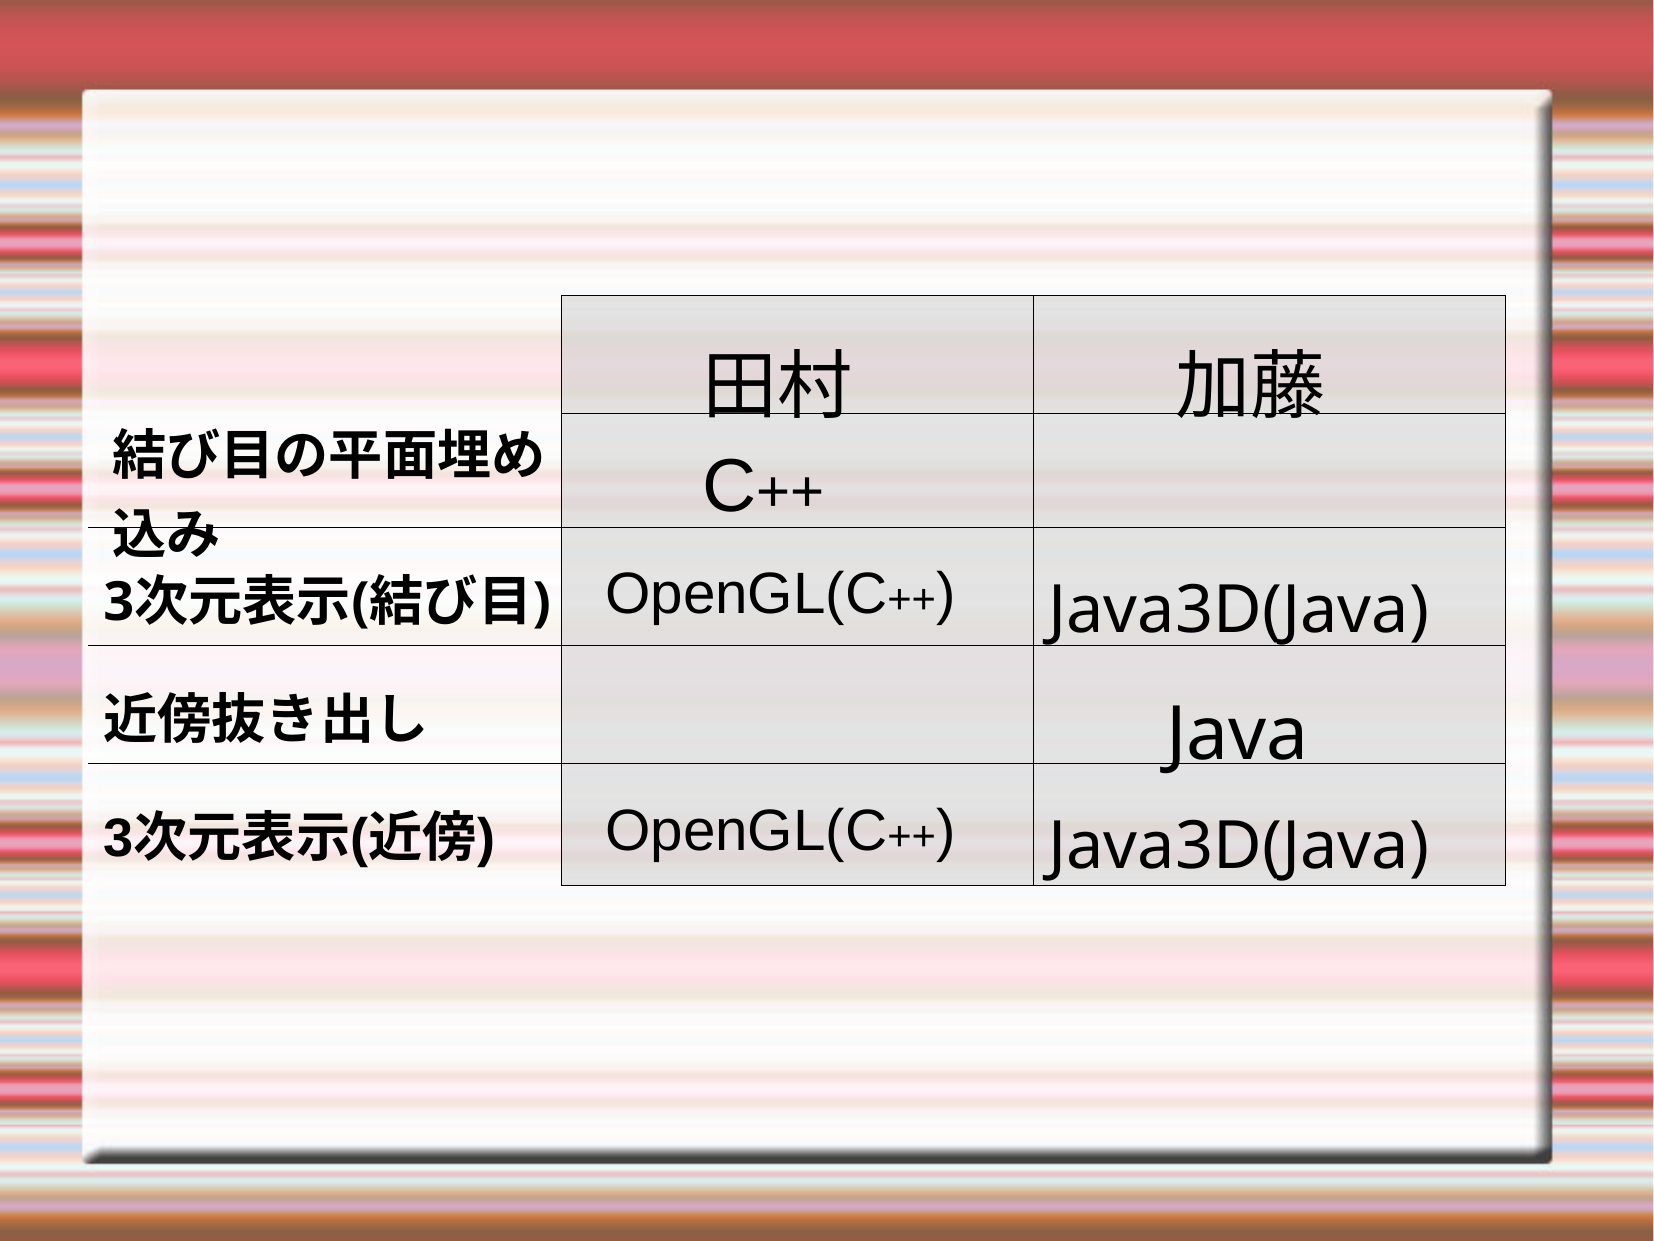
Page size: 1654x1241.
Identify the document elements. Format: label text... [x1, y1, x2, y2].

text_box [561, 764, 1033, 886]
text_box [1034, 764, 1506, 790]
text_box [1034, 414, 1506, 527]
text_box 結び目の平面埋め込み [97, 404, 562, 527]
text_box OpenGL(C++) [590, 553, 975, 650]
text_box [561, 295, 1033, 413]
text_box [1034, 650, 1506, 763]
text_box 近傍抜き出し [88, 668, 473, 764]
text_box 加藤 [1160, 317, 1359, 413]
text_box Java3D(Java) [1033, 790, 1506, 886]
text_box OpenGL(C++) [590, 790, 975, 886]
text_box [1034, 295, 1506, 413]
text_box [1034, 528, 1506, 553]
text_box 3次元表示(結び目) [88, 550, 591, 646]
picture [0, 0, 1654, 1241]
text_box [562, 414, 1033, 527]
text_box [561, 646, 1033, 763]
text_box 3次元表示(近傍) [88, 786, 532, 882]
text_box C++ [687, 435, 886, 527]
text_box Java [1151, 672, 1350, 768]
text_box [561, 528, 1033, 645]
text_box Java3D(Java) [1033, 553, 1506, 650]
text_box 田村 [687, 317, 886, 413]
text_box C++ [687, 528, 886, 535]
